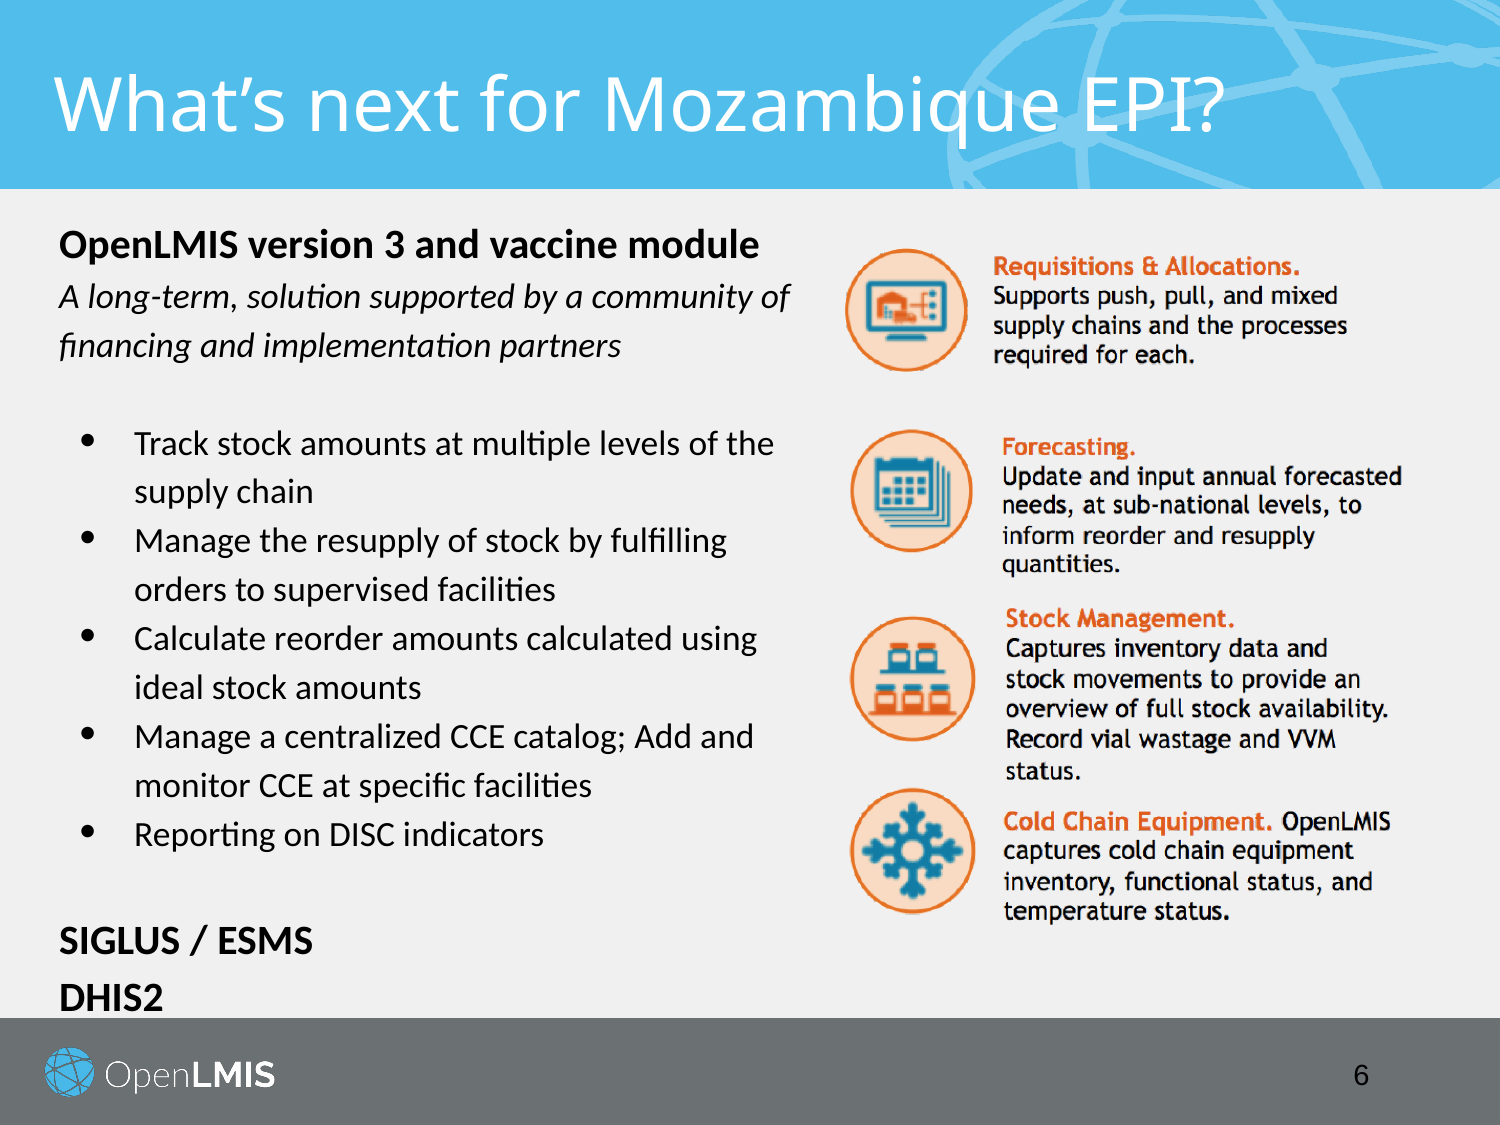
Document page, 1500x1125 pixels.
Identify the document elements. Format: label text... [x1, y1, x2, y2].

picture [37, 1033, 281, 1114]
slide_number <number> [1338, 1043, 1458, 1104]
picture [979, 0, 1500, 189]
list OpenLMIS version 3 and vaccine module A long-term, solution supported by a community of financing and implementation partners Track stock amounts at multiple levels of the supply chain Manage the resupply of stock by fulfilling orders to supervised facilities Calculate reorder amounts calculated using ideal stock amounts Manage a centralized CCE catalog; Add and monitor CCE at specific facilities Reporting on DISC indicators SIGLUS / ESMS DHIS2 [44, 194, 808, 1013]
title What’s next for Mozambique EPI? [38, 13, 1420, 190]
picture [823, 231, 1446, 947]
